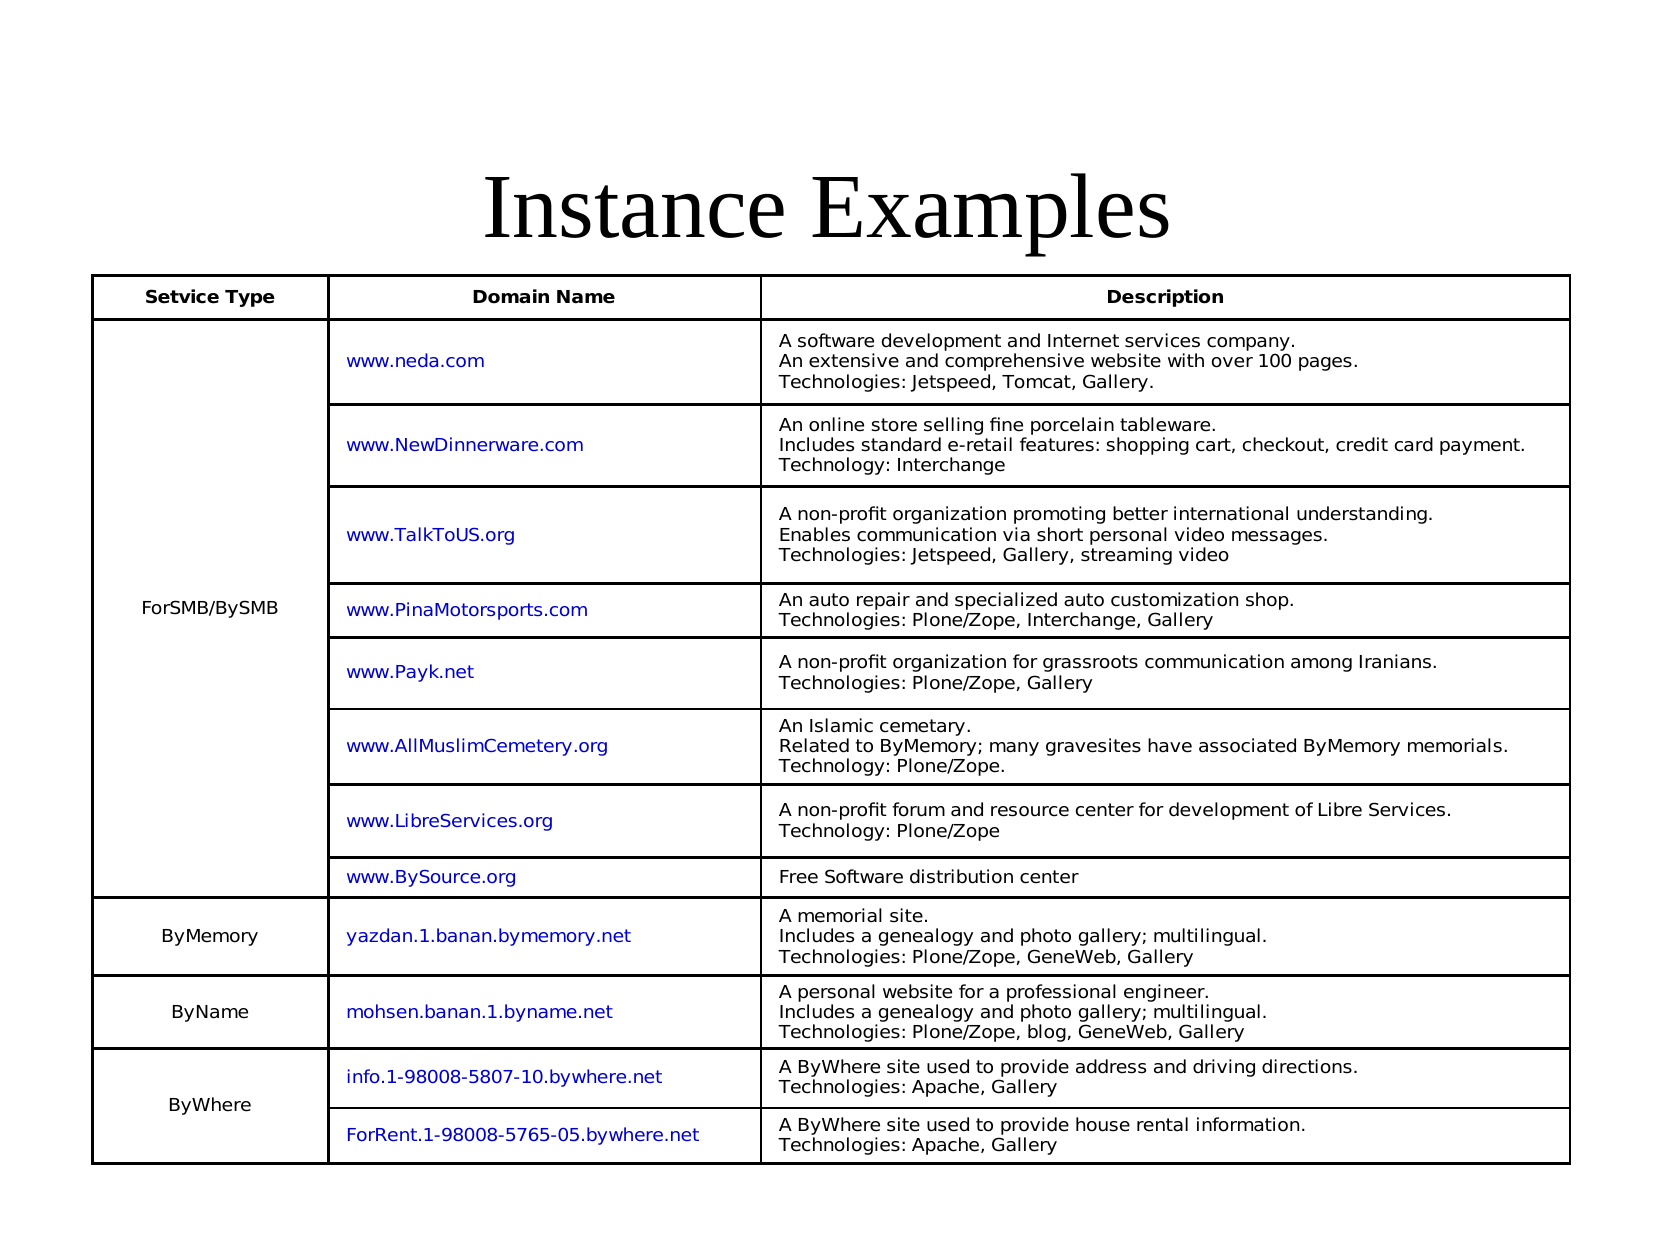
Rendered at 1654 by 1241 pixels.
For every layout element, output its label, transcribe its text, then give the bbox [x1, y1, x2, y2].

title Instance Examples [121, 102, 1534, 273]
chart [90, 273, 1573, 1166]
